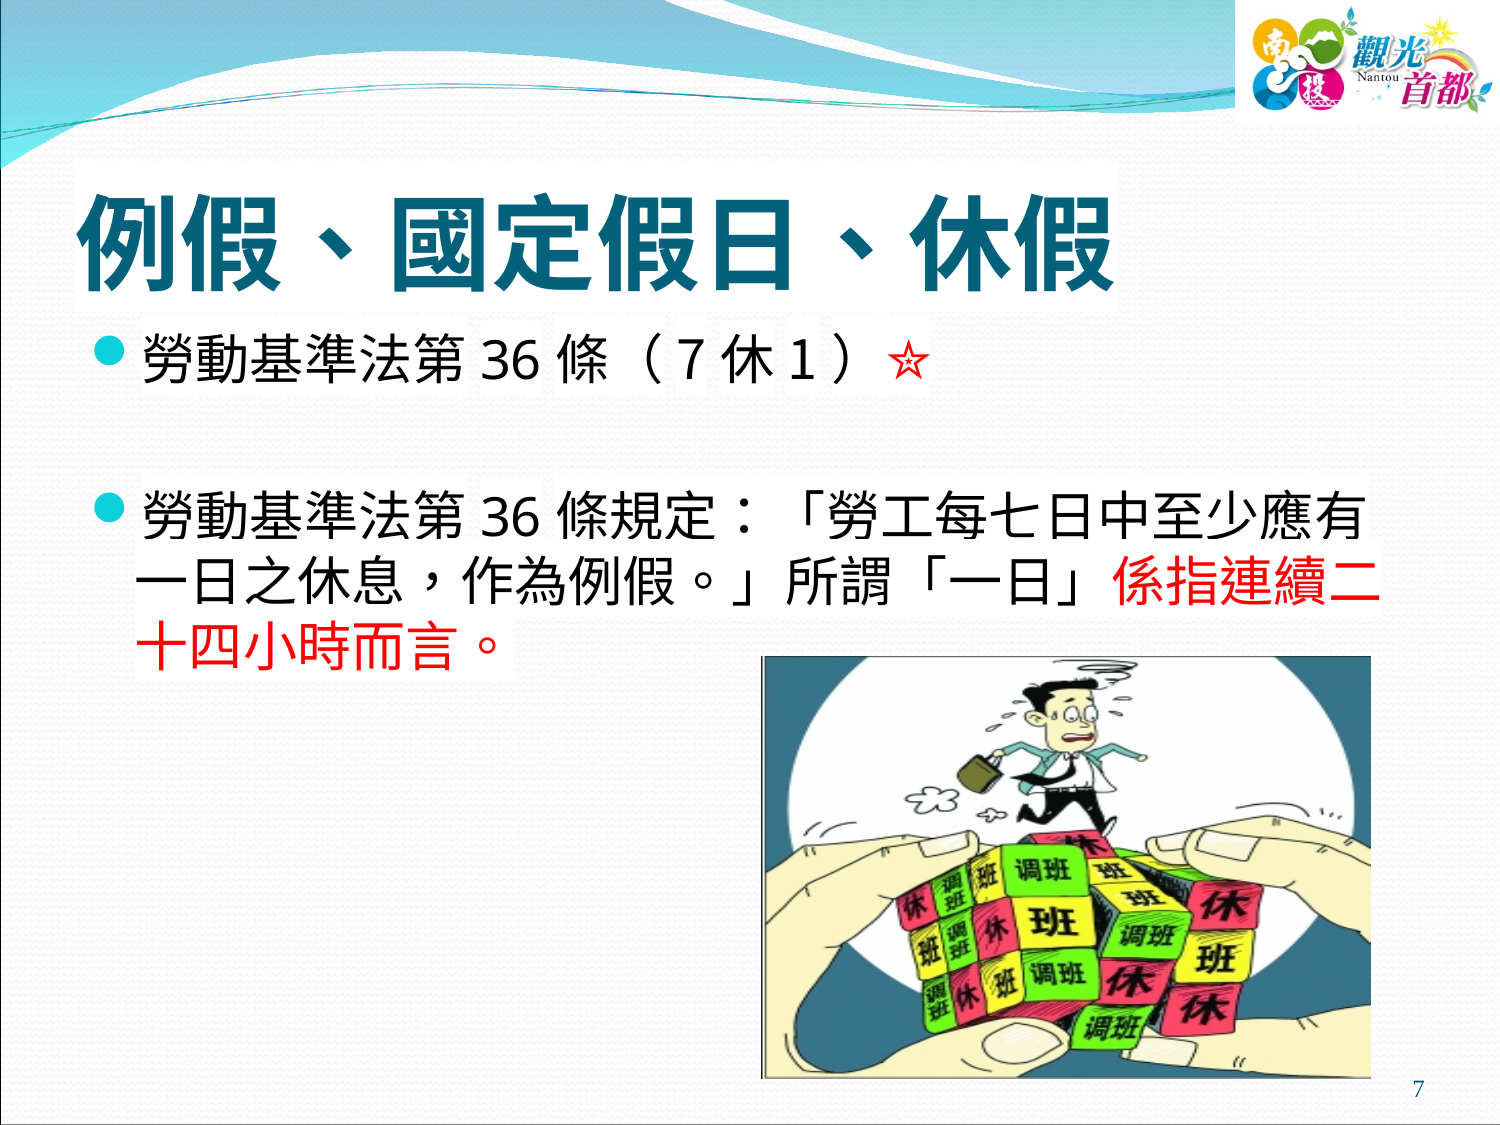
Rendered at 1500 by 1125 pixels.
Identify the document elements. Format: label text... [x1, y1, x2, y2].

list 勞動基準法第36條（7休1）✮ 勞動基準法第36條規定：「勞工每七日中至少應有一日之休息，作為例假。」所謂「一日」係指連續二十四小時而言。 [75, 317, 1426, 1038]
title 例假、國定假日、休假 [75, 115, 1426, 304]
picture [0, 0, 1500, 1125]
text_box <編號> [1299, 1042, 1426, 1103]
